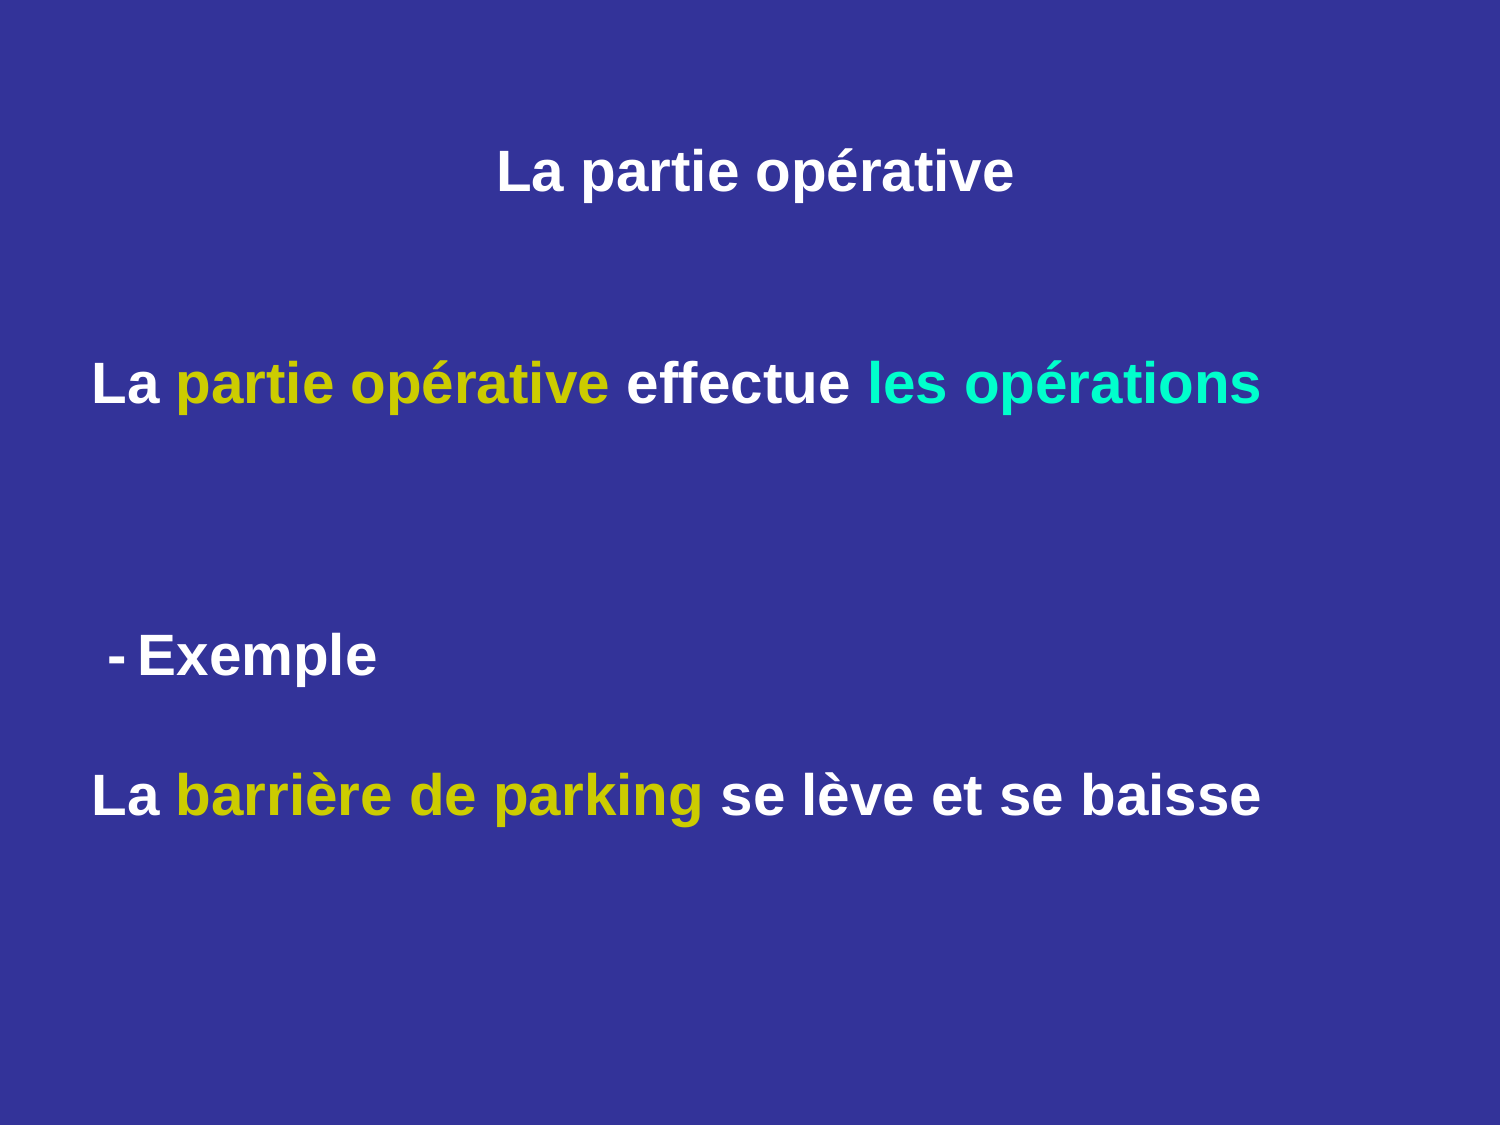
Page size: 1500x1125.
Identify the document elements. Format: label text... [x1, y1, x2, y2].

text_box La partie opérative effectue les opérations [76, 338, 1388, 424]
text_box - Exemple La barrière de parking se lève et se baisse [76, 609, 1424, 836]
text_box La partie opérative [372, 125, 1140, 211]
